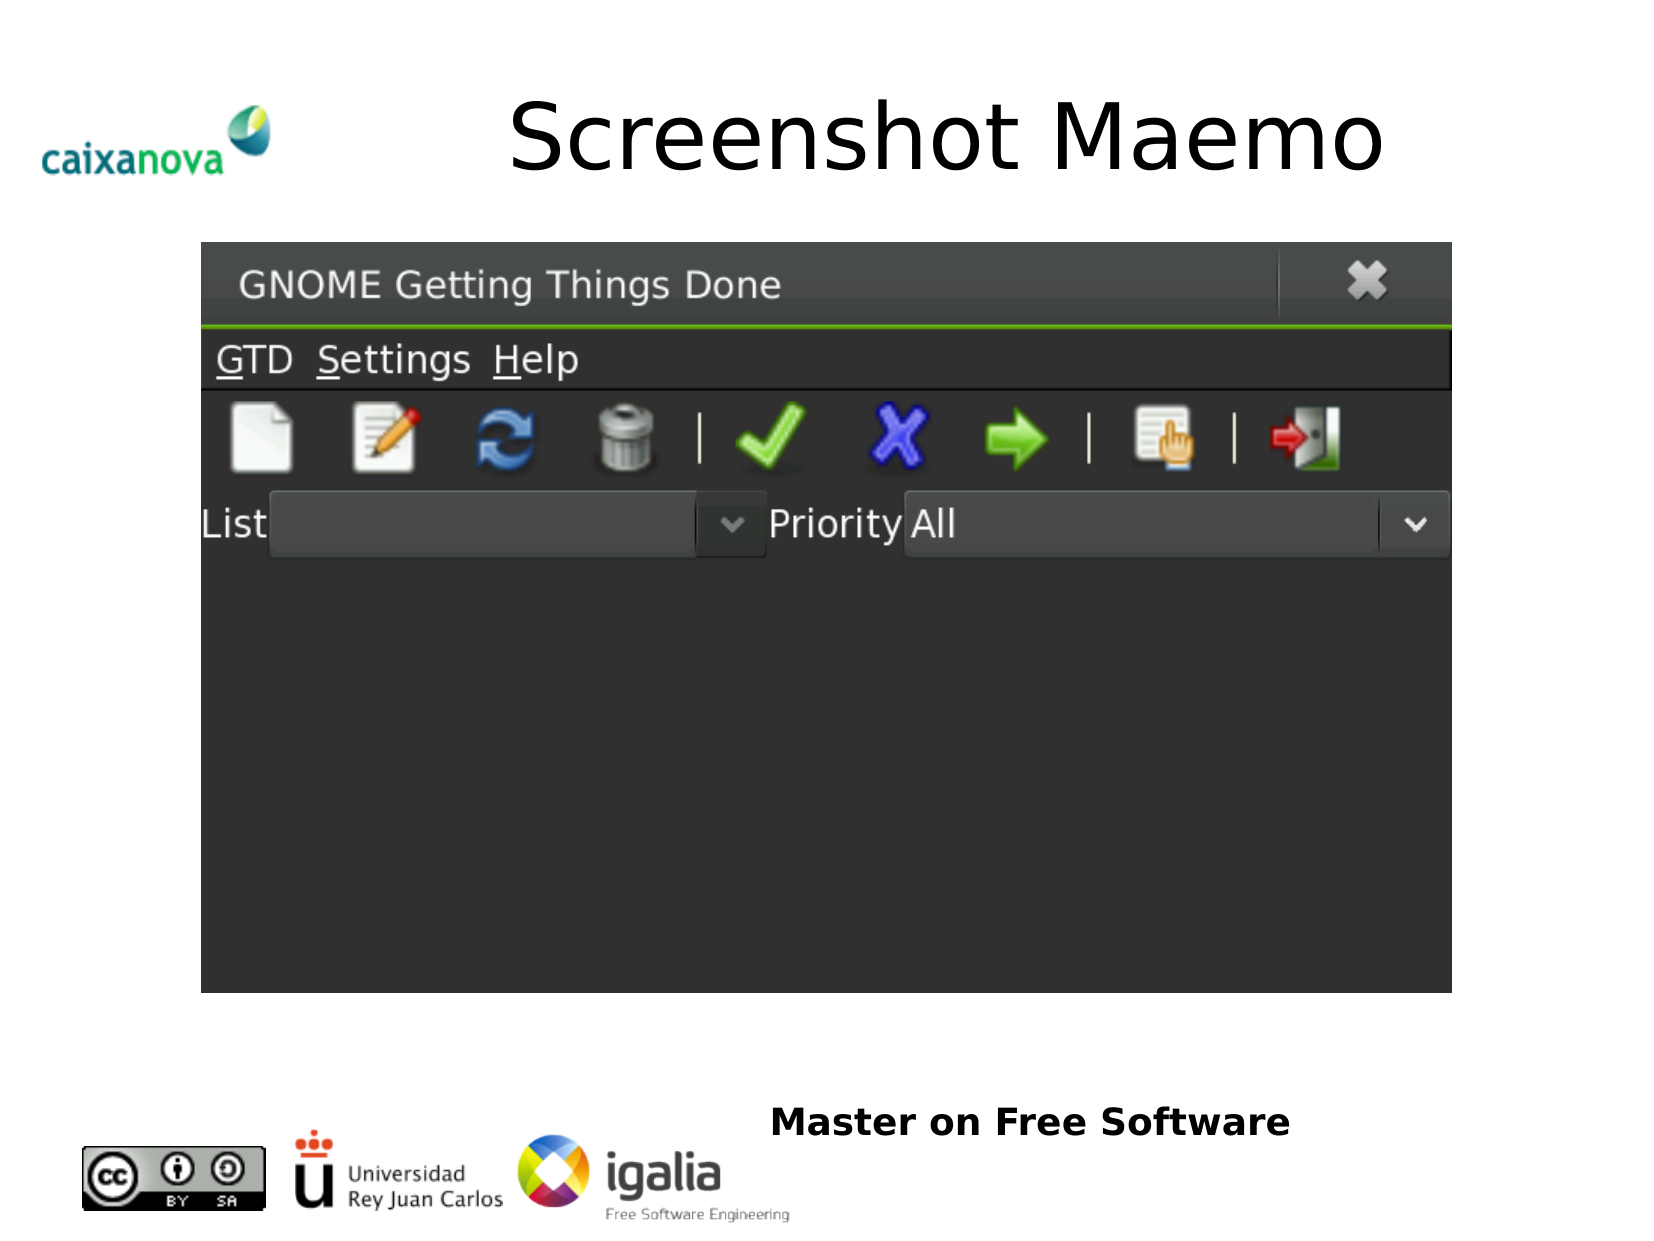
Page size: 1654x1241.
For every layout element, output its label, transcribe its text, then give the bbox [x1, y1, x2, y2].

picture [29, 73, 284, 207]
picture [82, 1146, 266, 1211]
picture [201, 242, 1452, 993]
picture [295, 1121, 811, 1235]
title Screenshot Maemo [295, 38, 1601, 237]
